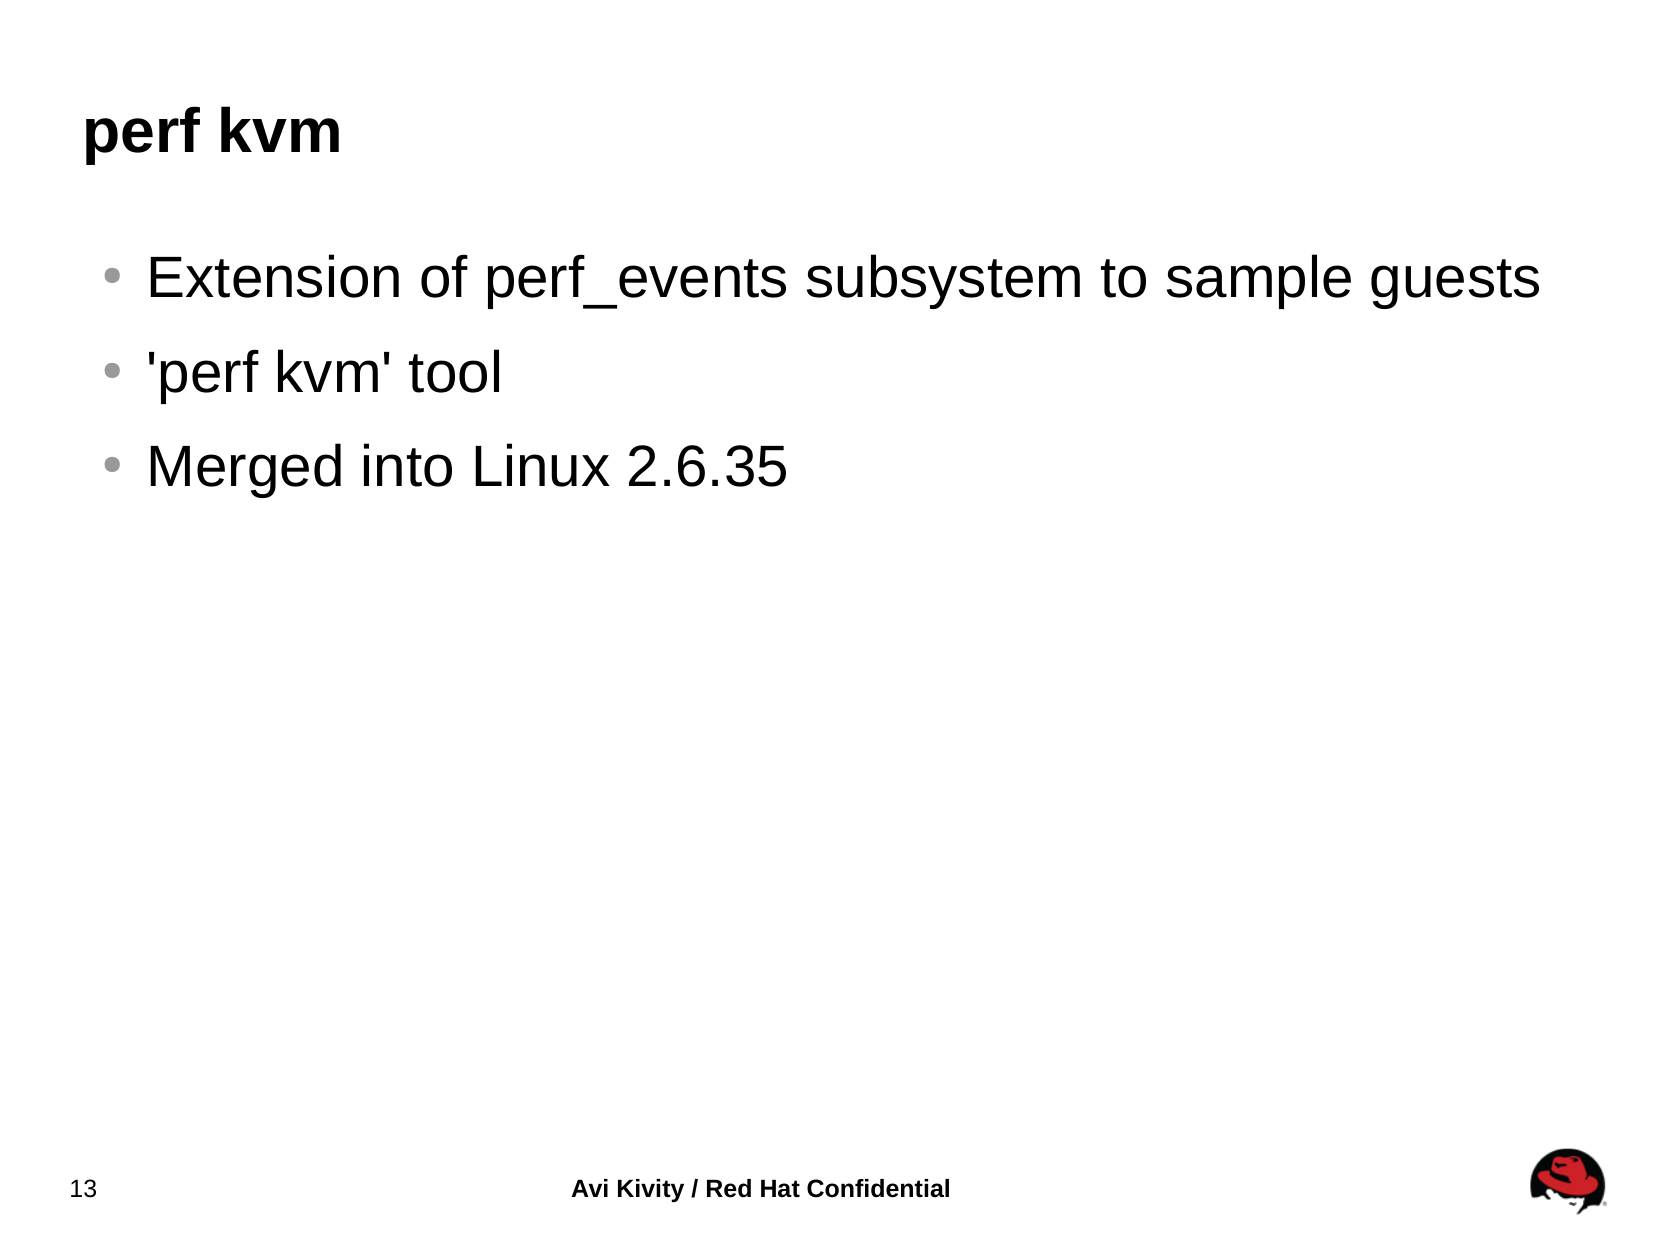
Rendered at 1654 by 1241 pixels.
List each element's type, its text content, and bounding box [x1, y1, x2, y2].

title perf kvm [82, 37, 1571, 226]
picture [1529, 1146, 1613, 1224]
list Extension of perf_events subsystem to sample guests 'perf kvm' tool Merged into Linux 2.6.35 [86, 244, 1576, 1039]
